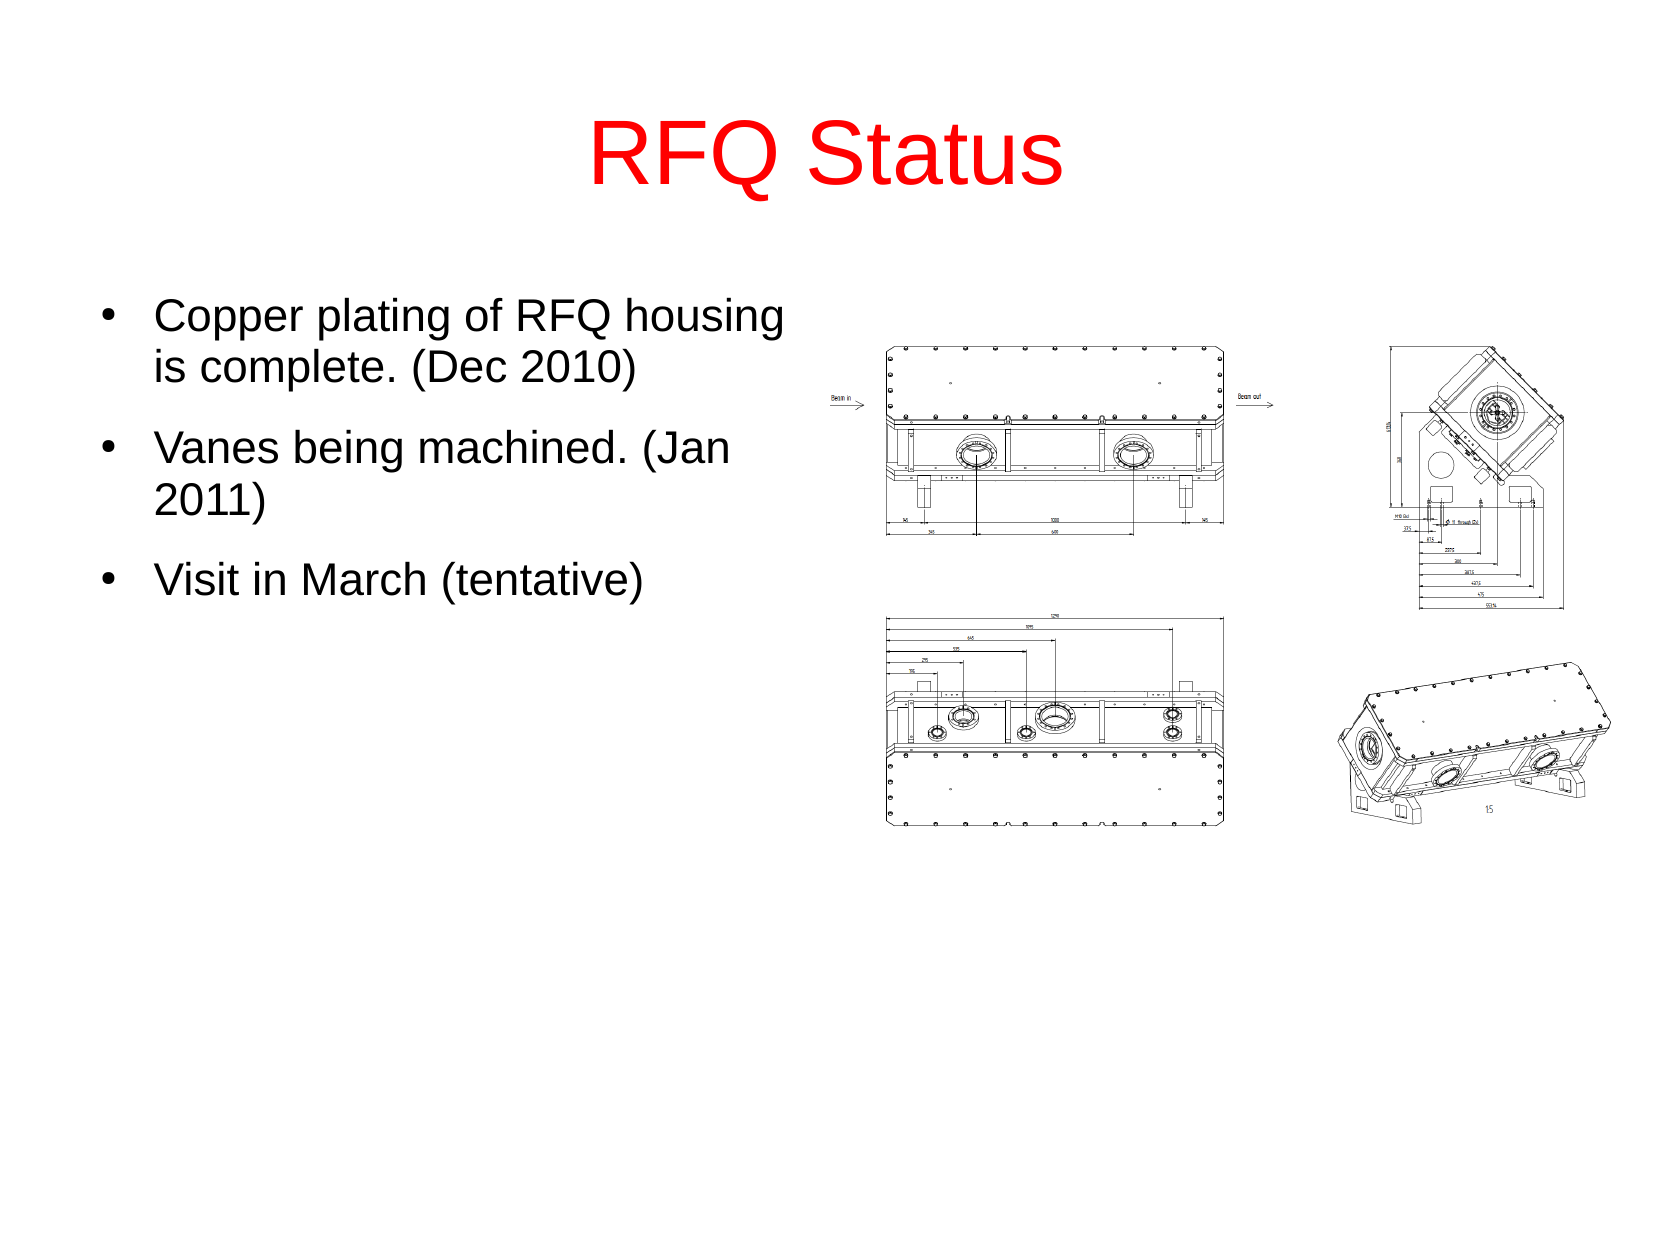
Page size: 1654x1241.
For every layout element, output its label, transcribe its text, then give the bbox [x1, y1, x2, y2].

title RFQ Status [82, 49, 1571, 257]
list Copper plating of RFQ housing is complete. (Dec 2010) Vanes being machined. (Jan 2011) Visit in March (tentative) [82, 290, 809, 1109]
picture [814, 296, 1628, 829]
